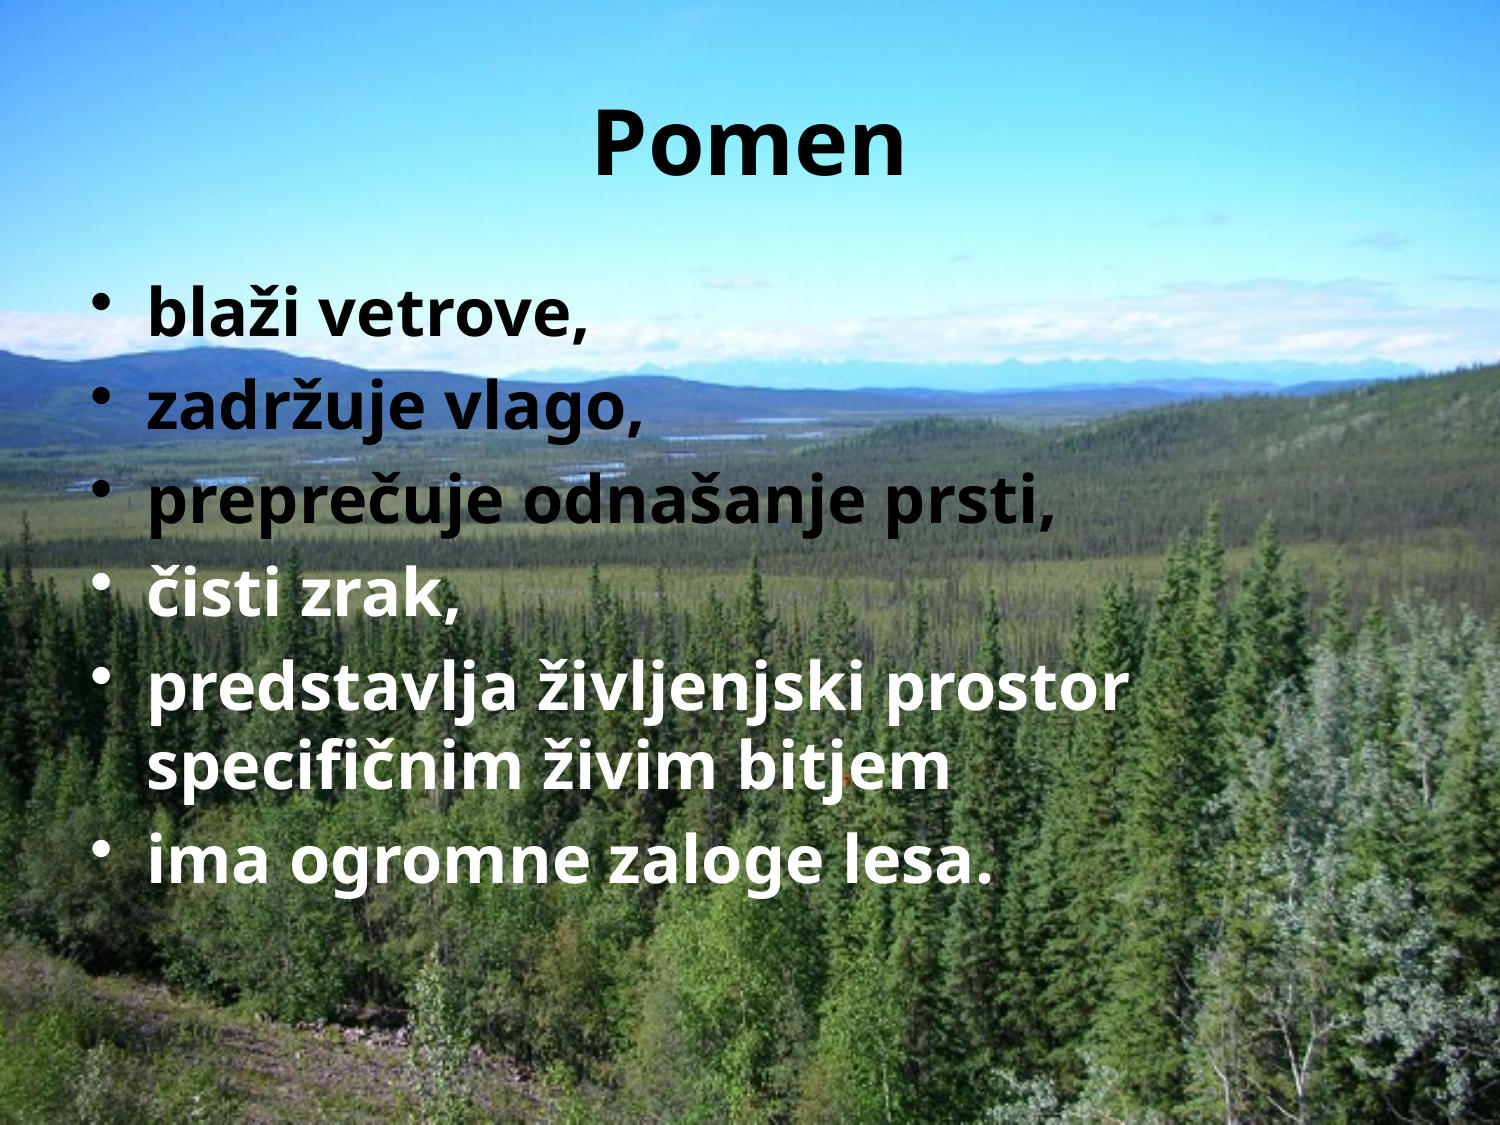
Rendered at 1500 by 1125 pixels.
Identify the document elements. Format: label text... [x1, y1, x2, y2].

list blaži vetrove, zadržuje vlago, preprečuje odnašanje prsti, čisti zrak, predstavlja življenjski prostor specifičnim živim bitjem ima ogromne zaloge lesa. [75, 262, 1425, 1005]
picture [0, 0, 1500, 1125]
title Pomen [75, 45, 1425, 233]
